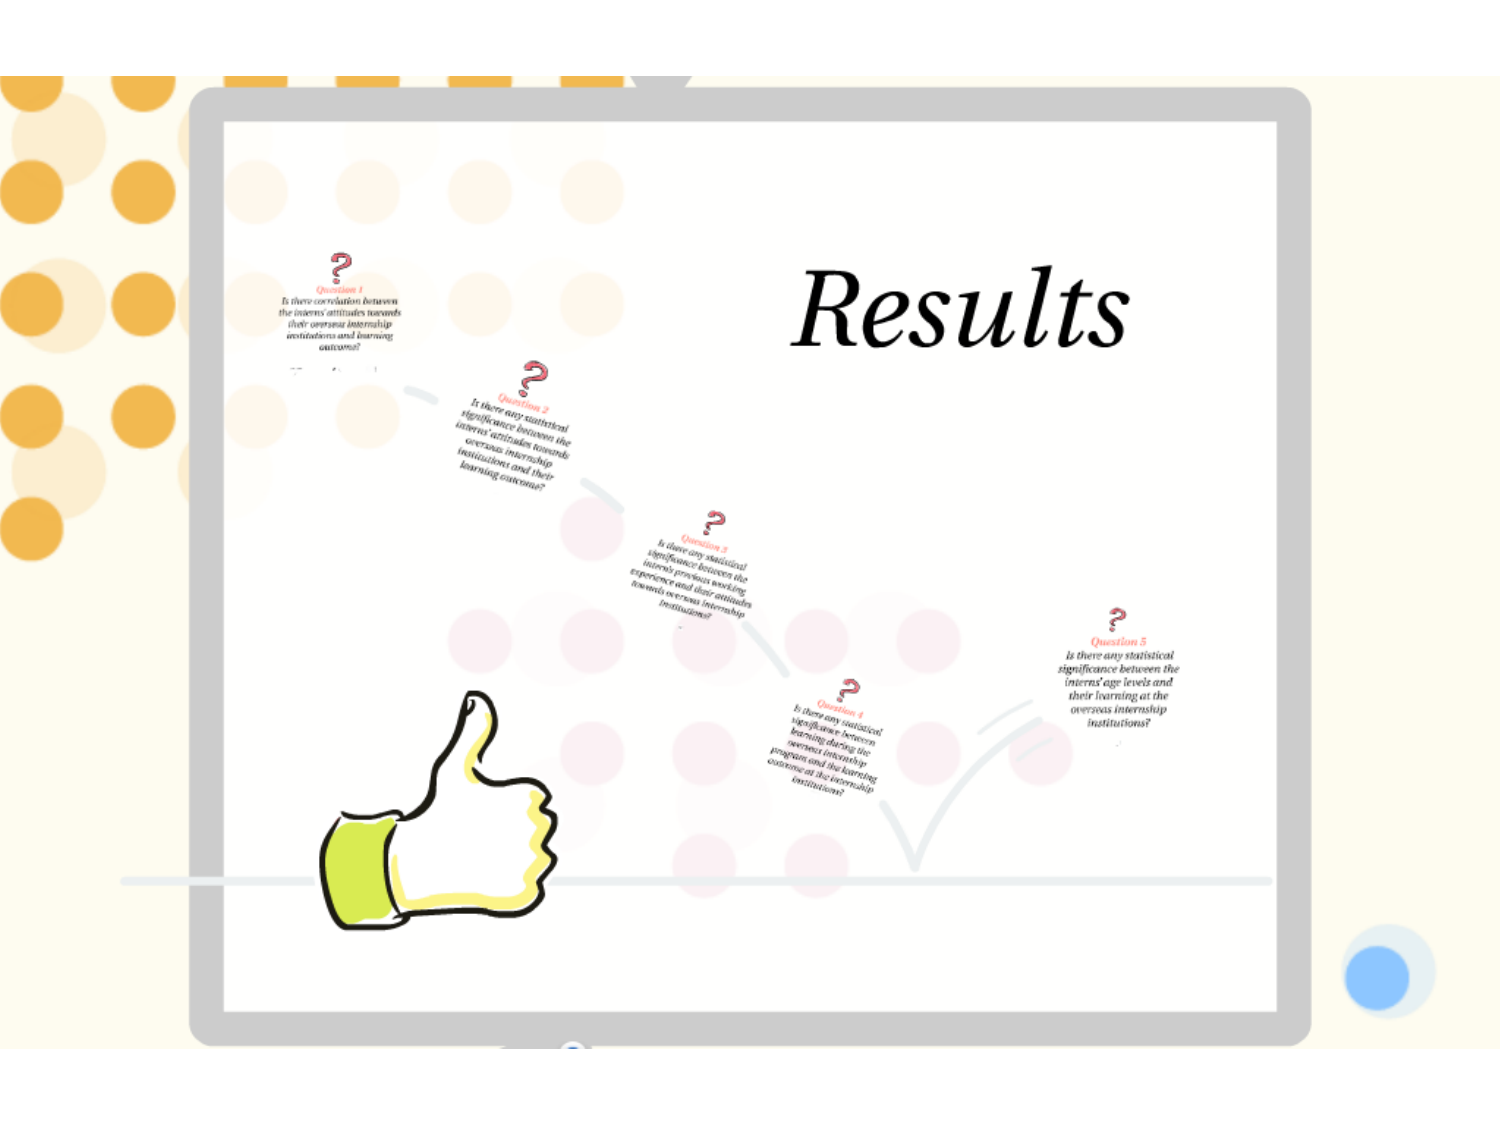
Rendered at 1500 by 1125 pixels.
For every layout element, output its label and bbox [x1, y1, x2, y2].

picture [0, 76, 1500, 1049]
